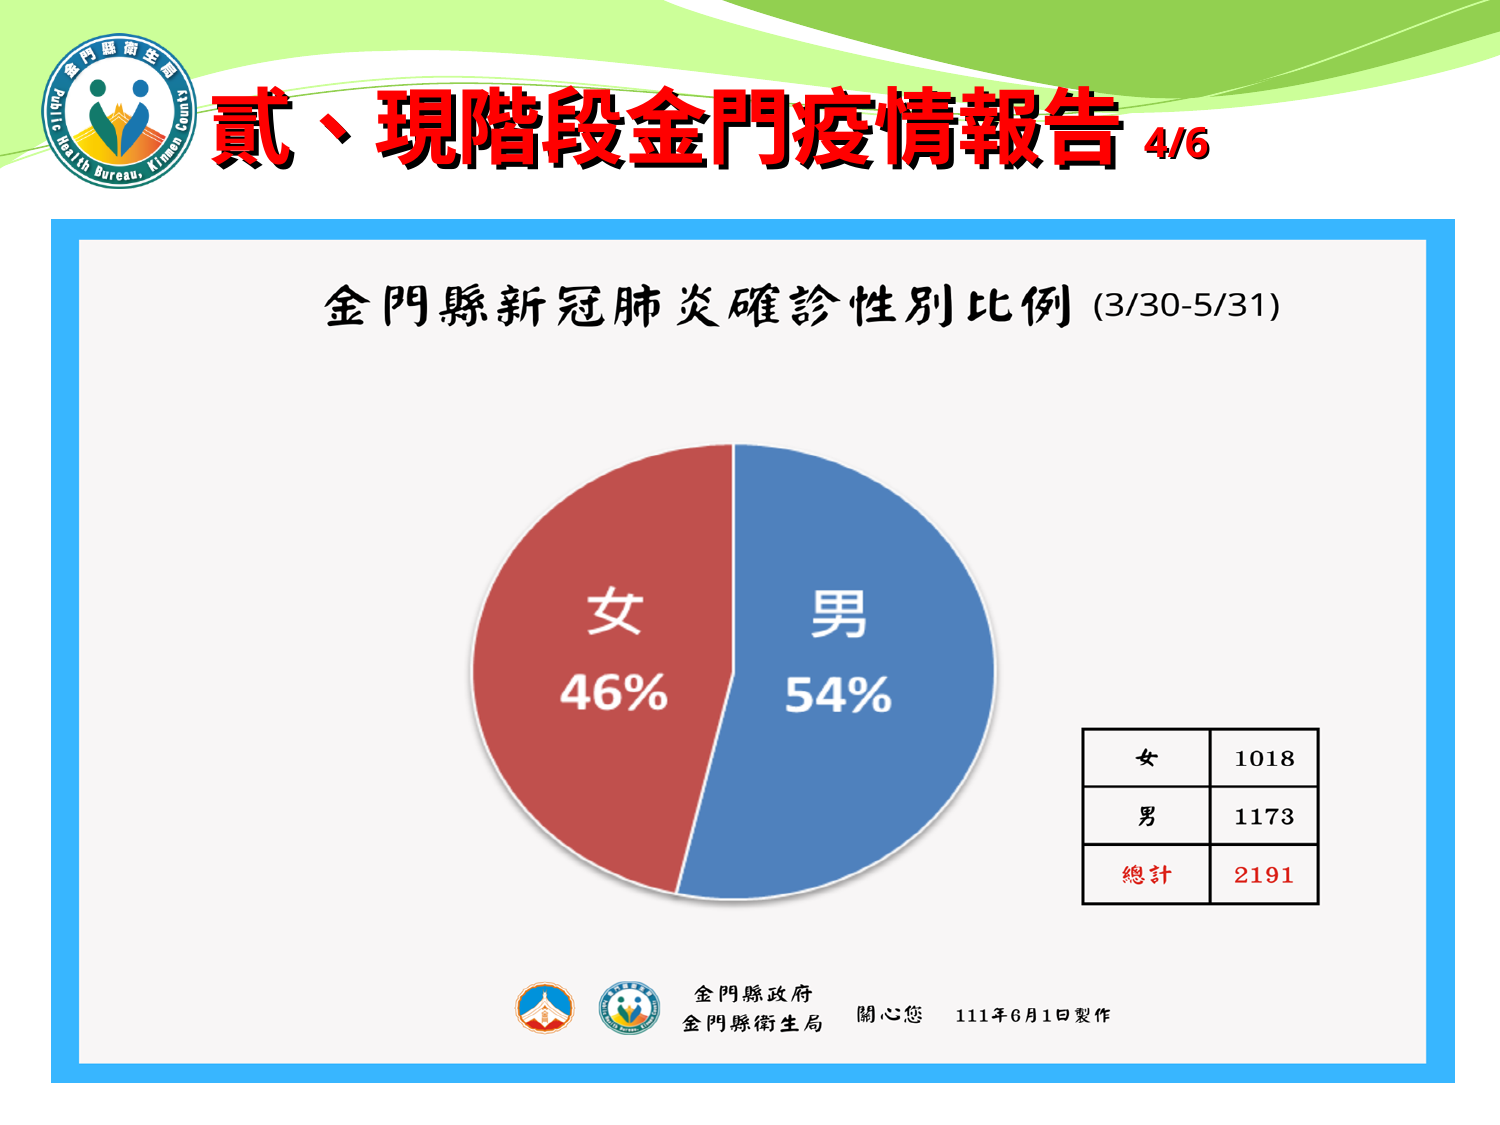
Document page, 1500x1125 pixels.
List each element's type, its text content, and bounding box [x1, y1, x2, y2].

picture [41, 33, 197, 189]
picture [51, 219, 1455, 1083]
text_box 貳、現階段金門疫情報告4/6 [135, 66, 1282, 182]
